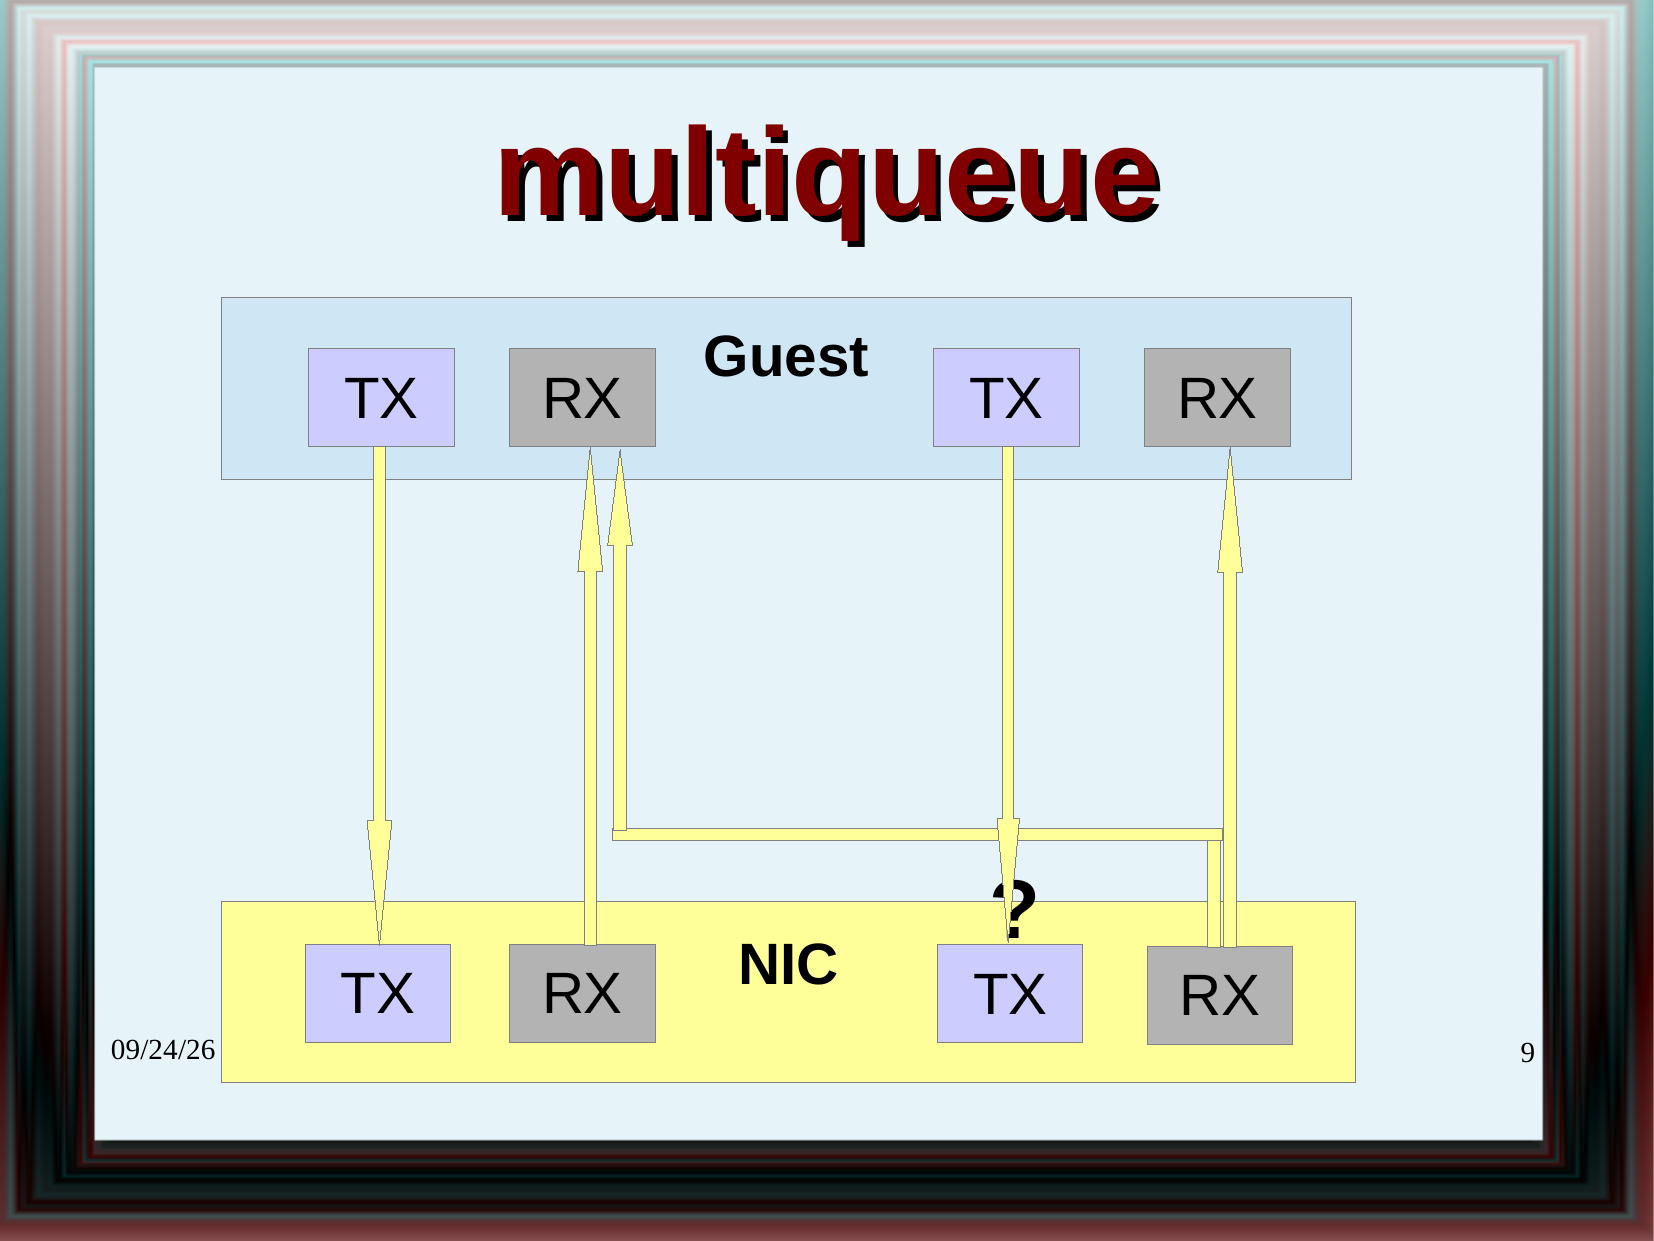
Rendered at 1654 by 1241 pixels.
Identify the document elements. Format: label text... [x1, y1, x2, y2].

text_box TX [305, 944, 451, 1043]
text_box RX [509, 944, 656, 1043]
title multiqueue [118, 95, 1536, 250]
text_box [607, 446, 1243, 948]
text_box RX [1147, 946, 1293, 1045]
picture [0, 0, 1654, 1241]
text_box TX [933, 348, 1080, 447]
text_box [577, 446, 603, 946]
text_box RX [509, 348, 656, 447]
text_box TX [308, 348, 455, 447]
text_box NIC [221, 901, 1356, 1083]
text_box [367, 446, 392, 946]
text_box RX [1144, 348, 1291, 447]
text_box Guest [221, 297, 1352, 480]
text_box TX [937, 944, 1083, 1043]
text_box ? [974, 855, 1089, 964]
